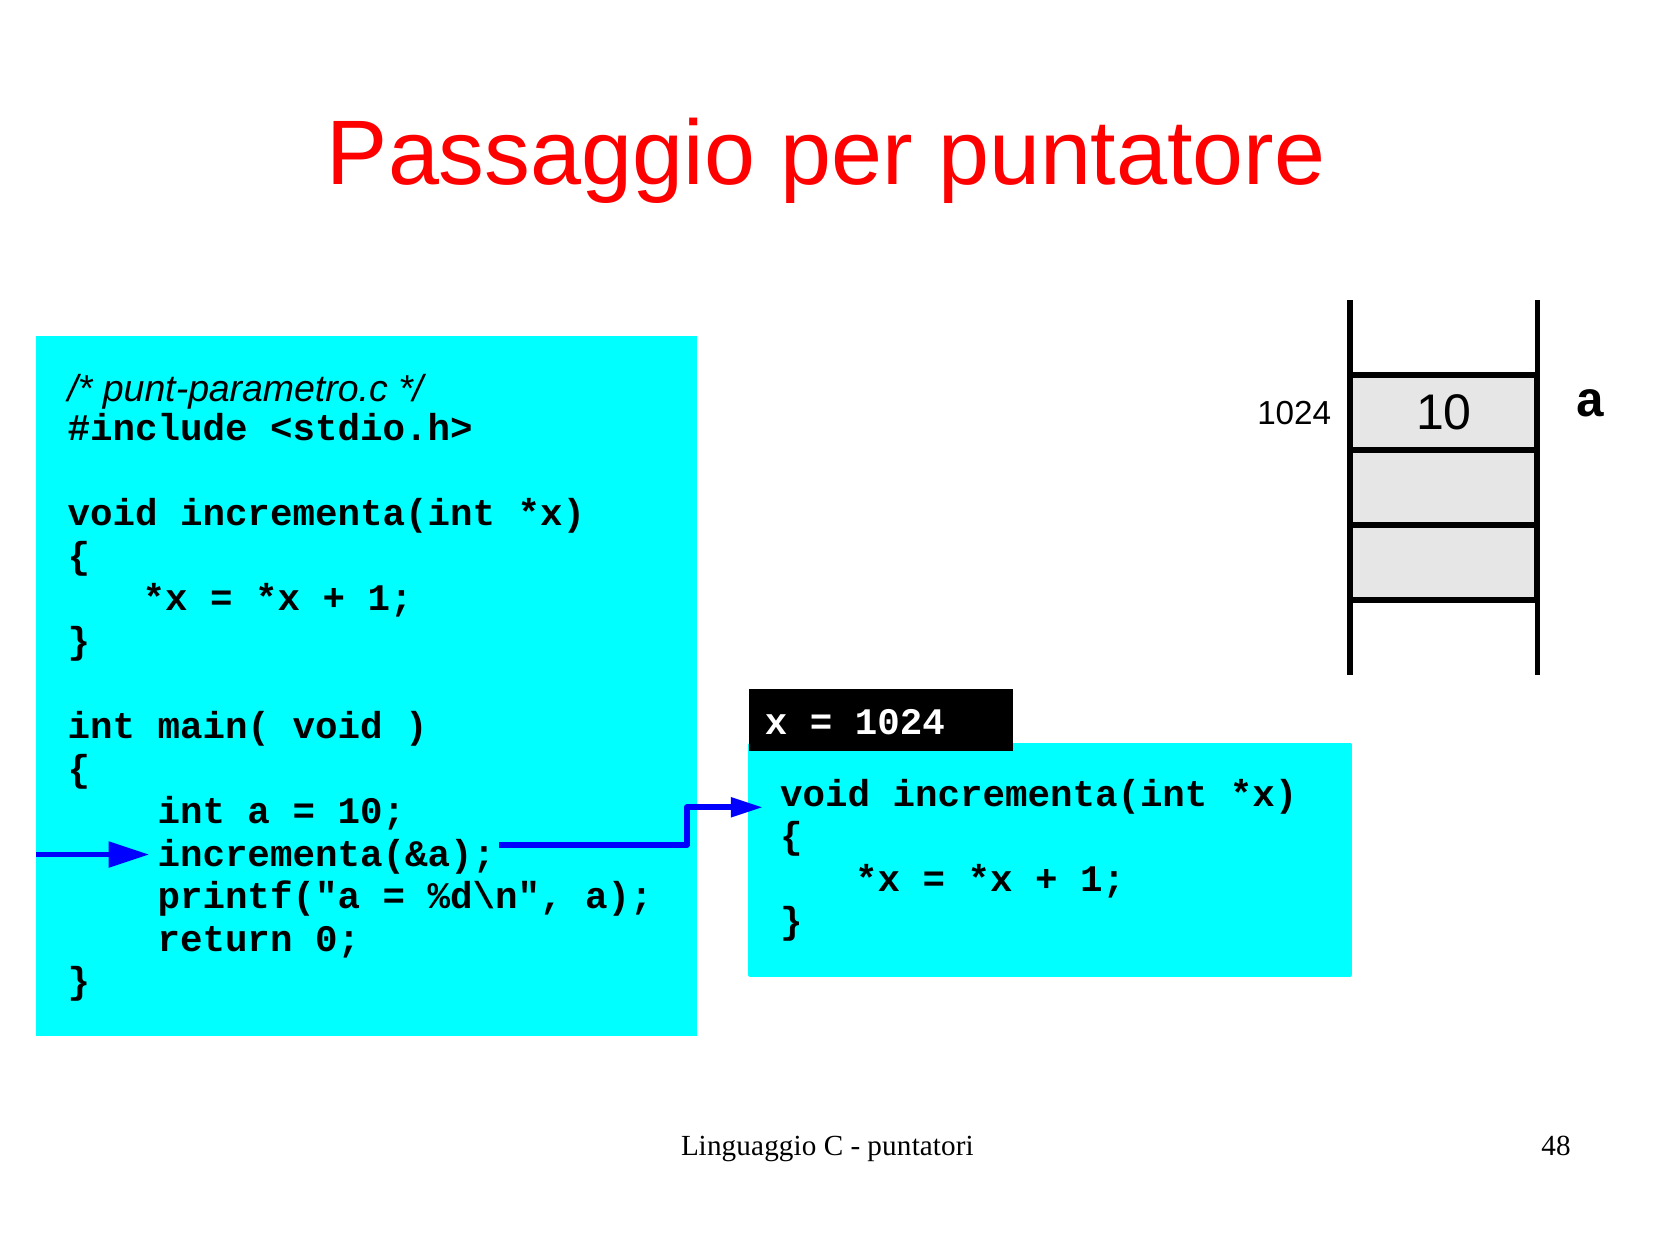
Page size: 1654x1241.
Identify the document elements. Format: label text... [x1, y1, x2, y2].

text_box a [1575, 375, 1606, 432]
text_box x = 1024 [750, 689, 1013, 751]
text_box [1353, 450, 1535, 601]
text_box 10 [1370, 375, 1535, 450]
text_box void incrementa(int *x) { *x = *x + 1; } [750, 744, 1351, 976]
title Passaggio per puntatore [82, 49, 1571, 257]
text_box 1024 [1257, 375, 1370, 451]
text_box /* punt-parametro.c */ #include <stdio.h> void incrementa(int *x) { *x = *x + 1; } int main( void ) { int a = 10; incrementa(&a); printf("a = %d\n", a); return 0; } [37, 337, 696, 1035]
